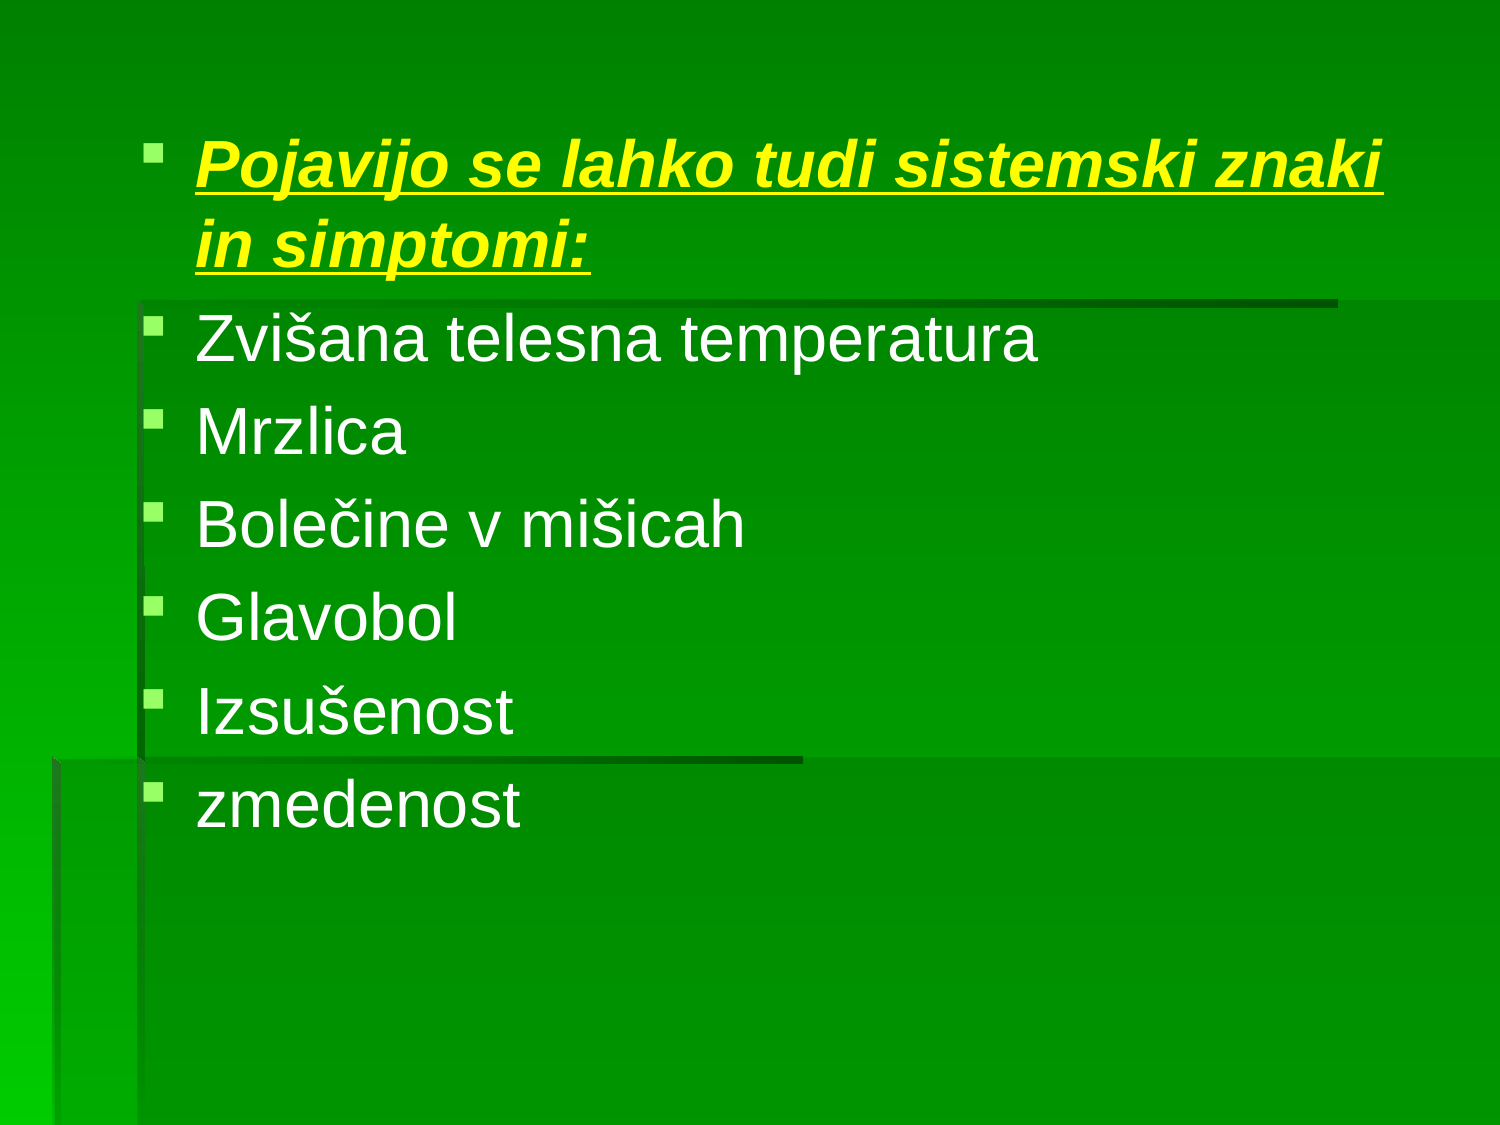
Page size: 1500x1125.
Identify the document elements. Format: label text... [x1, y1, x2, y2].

list Pojavijo se lahko tudi sistemski znaki in simptomi: Zvišana telesna temperatura Mrzlica Bolečine v mišicah Glavobol Izsušenost zmedenost [123, 113, 1451, 1000]
